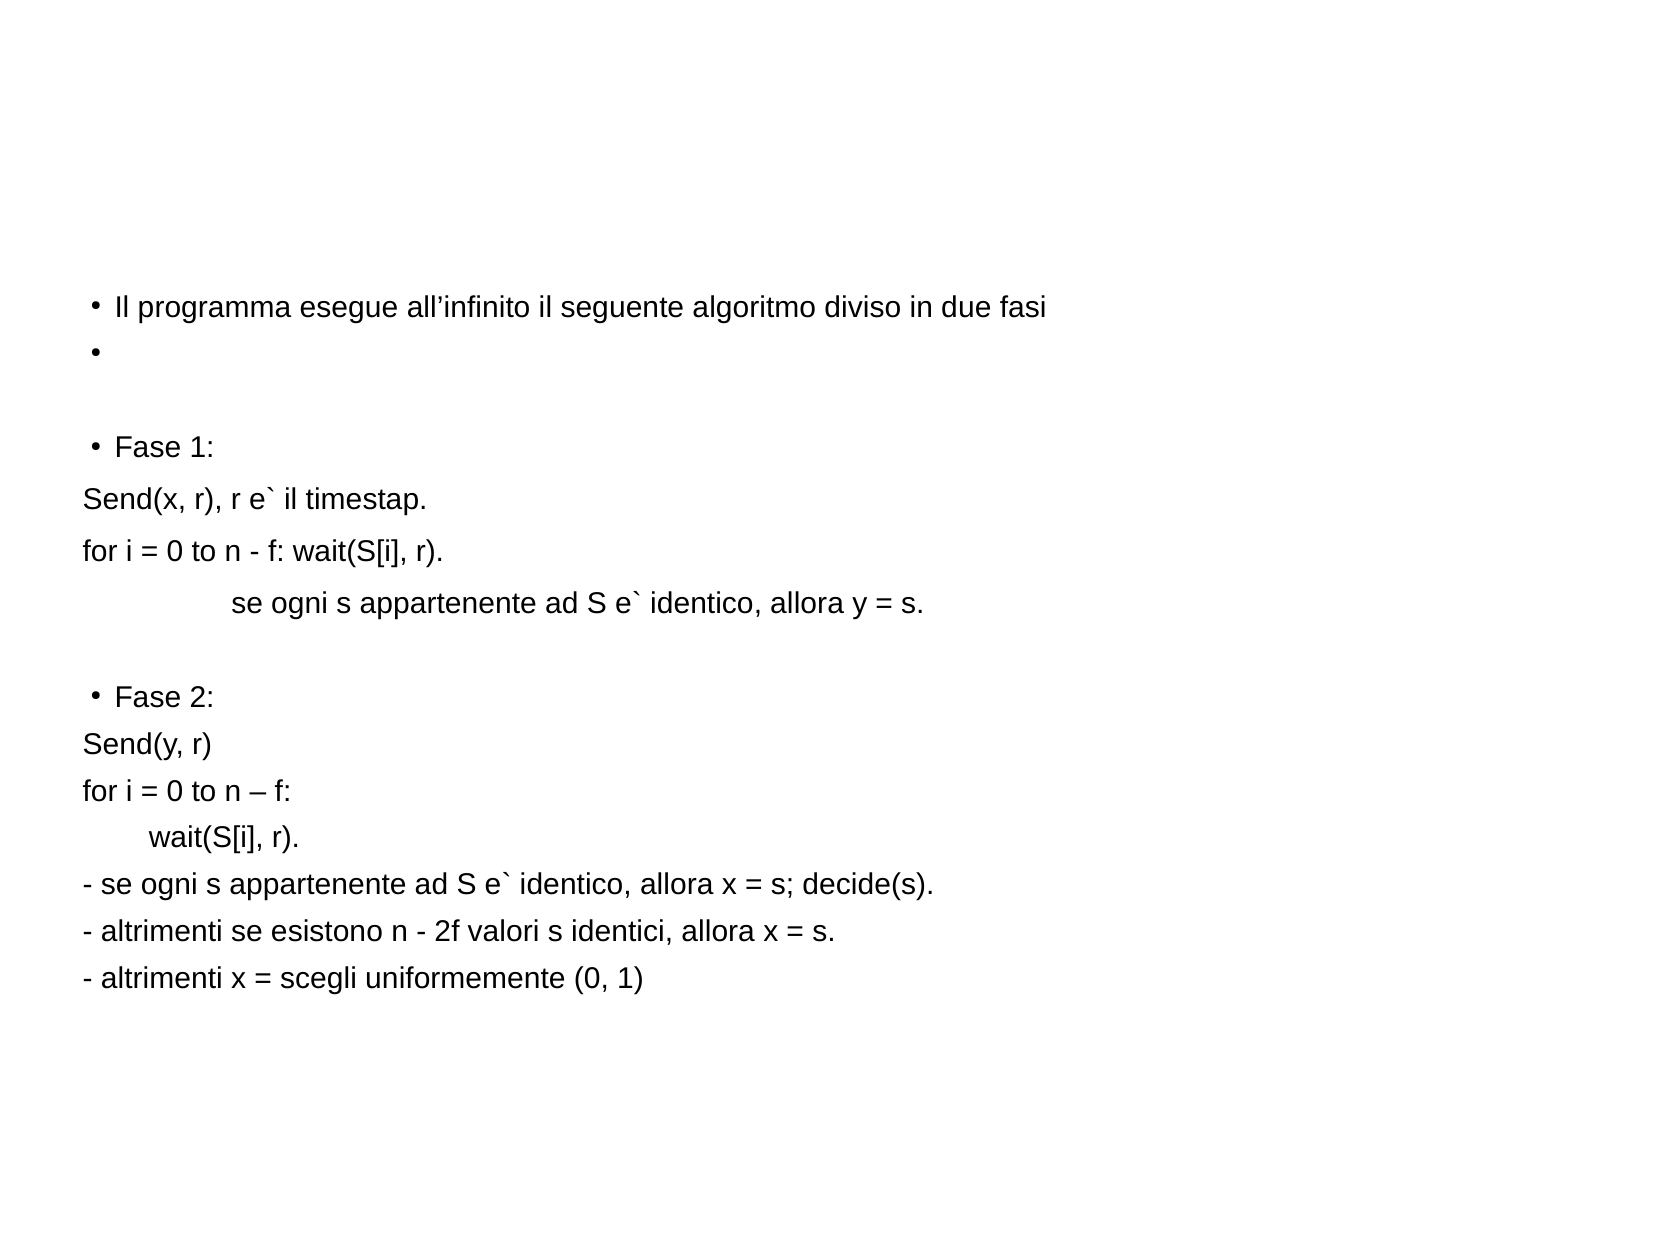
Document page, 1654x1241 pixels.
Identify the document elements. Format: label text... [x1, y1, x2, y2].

list Il programma esegue all’infinito il seguente algoritmo diviso in due fasi Fase 1: Send(x, r), r e` il timestap. for i = 0 to n - f: wait(S[i], r). se ogni s appartenente ad S e` identico, allora y = s. Fase 2: Send(y, r) for i = 0 to n – f: wait(S[i], r). - se ogni s appartenente ad S e` identico, allora x = s; decide(s). - altrimenti se esistono n - 2f valori s identici, allora x = s. - altrimenti x = scegli uniformemente (0, 1) [82, 290, 1571, 1010]
